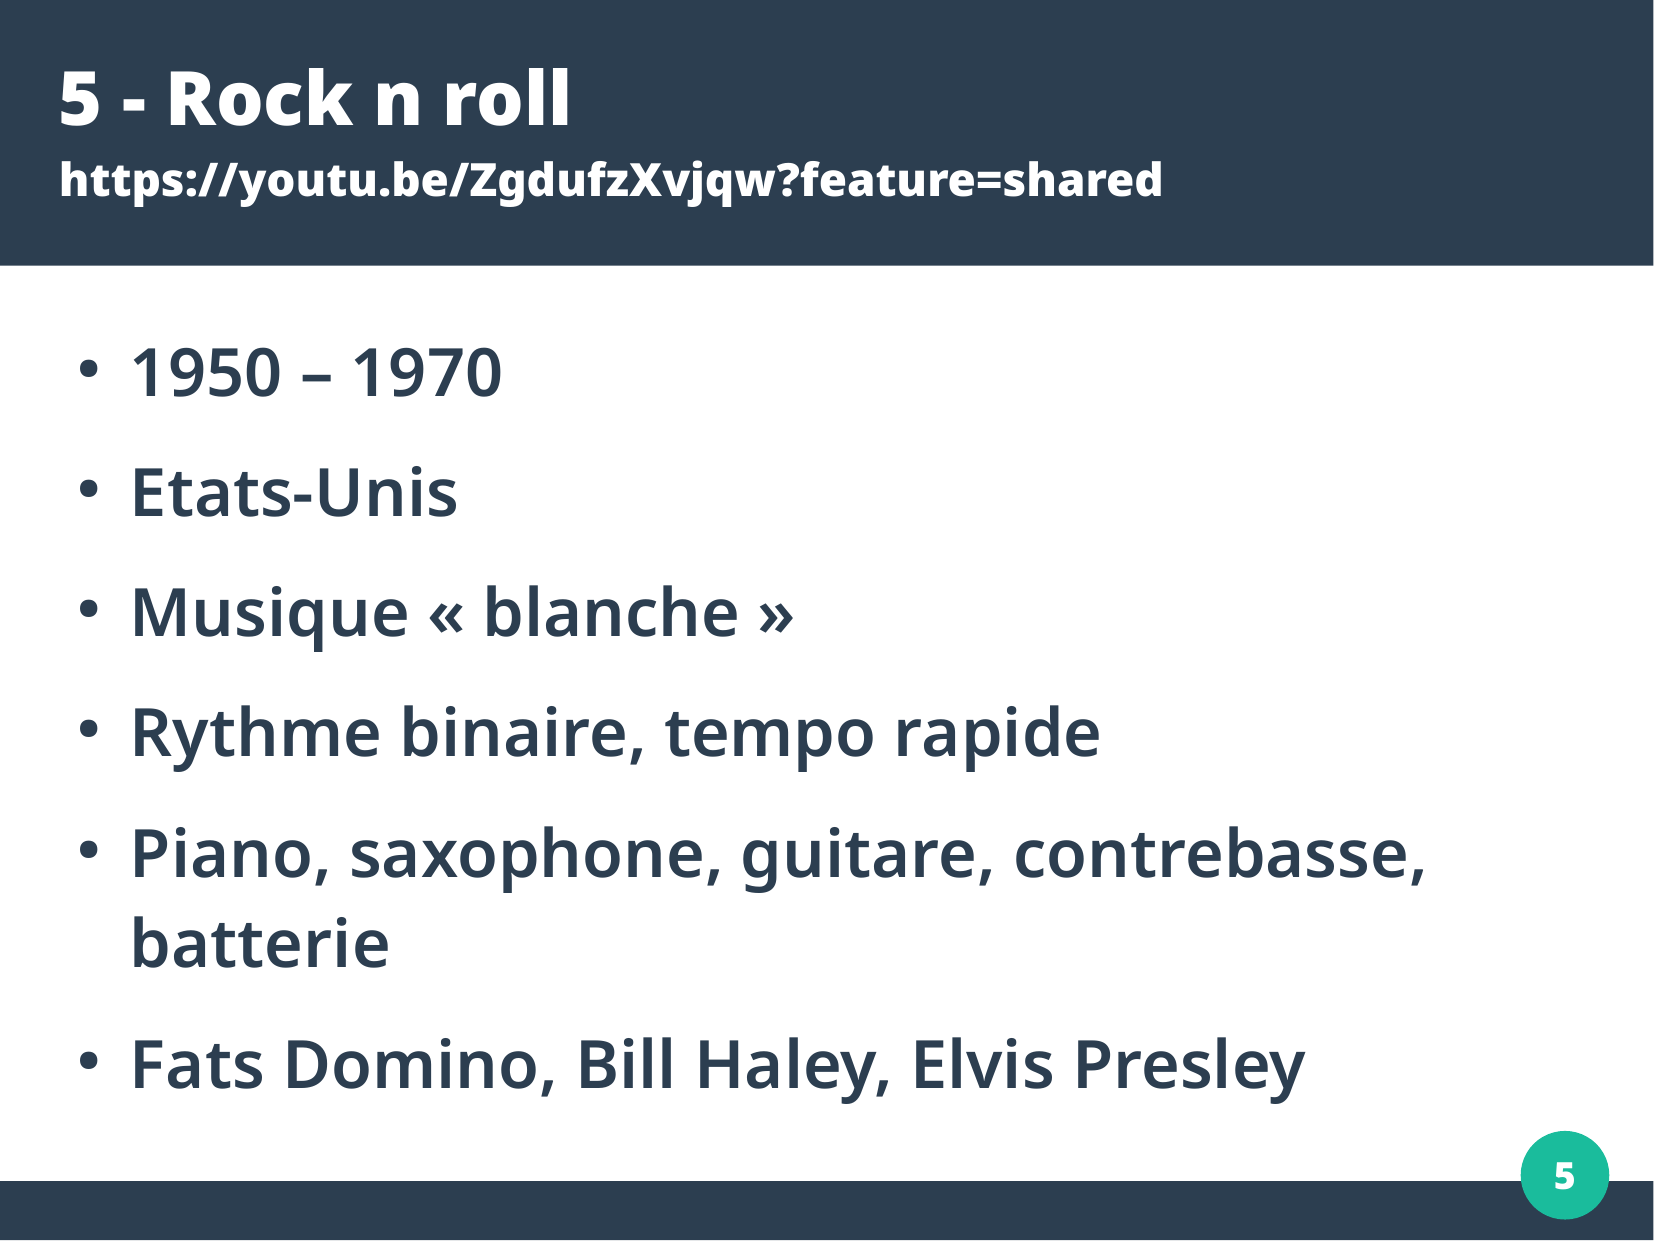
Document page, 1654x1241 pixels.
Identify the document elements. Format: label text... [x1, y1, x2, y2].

list 1950 – 1970 Etats-Unis Musique « blanche » Rythme binaire, tempo rapide Piano, saxophone, guitare, contrebasse, batterie Fats Domino, Bill Haley, Elvis Presley [59, 324, 1595, 1152]
title 5 - Rock n roll https://youtu.be/ZgdufzXvjqw?feature=shared [59, 49, 1595, 207]
